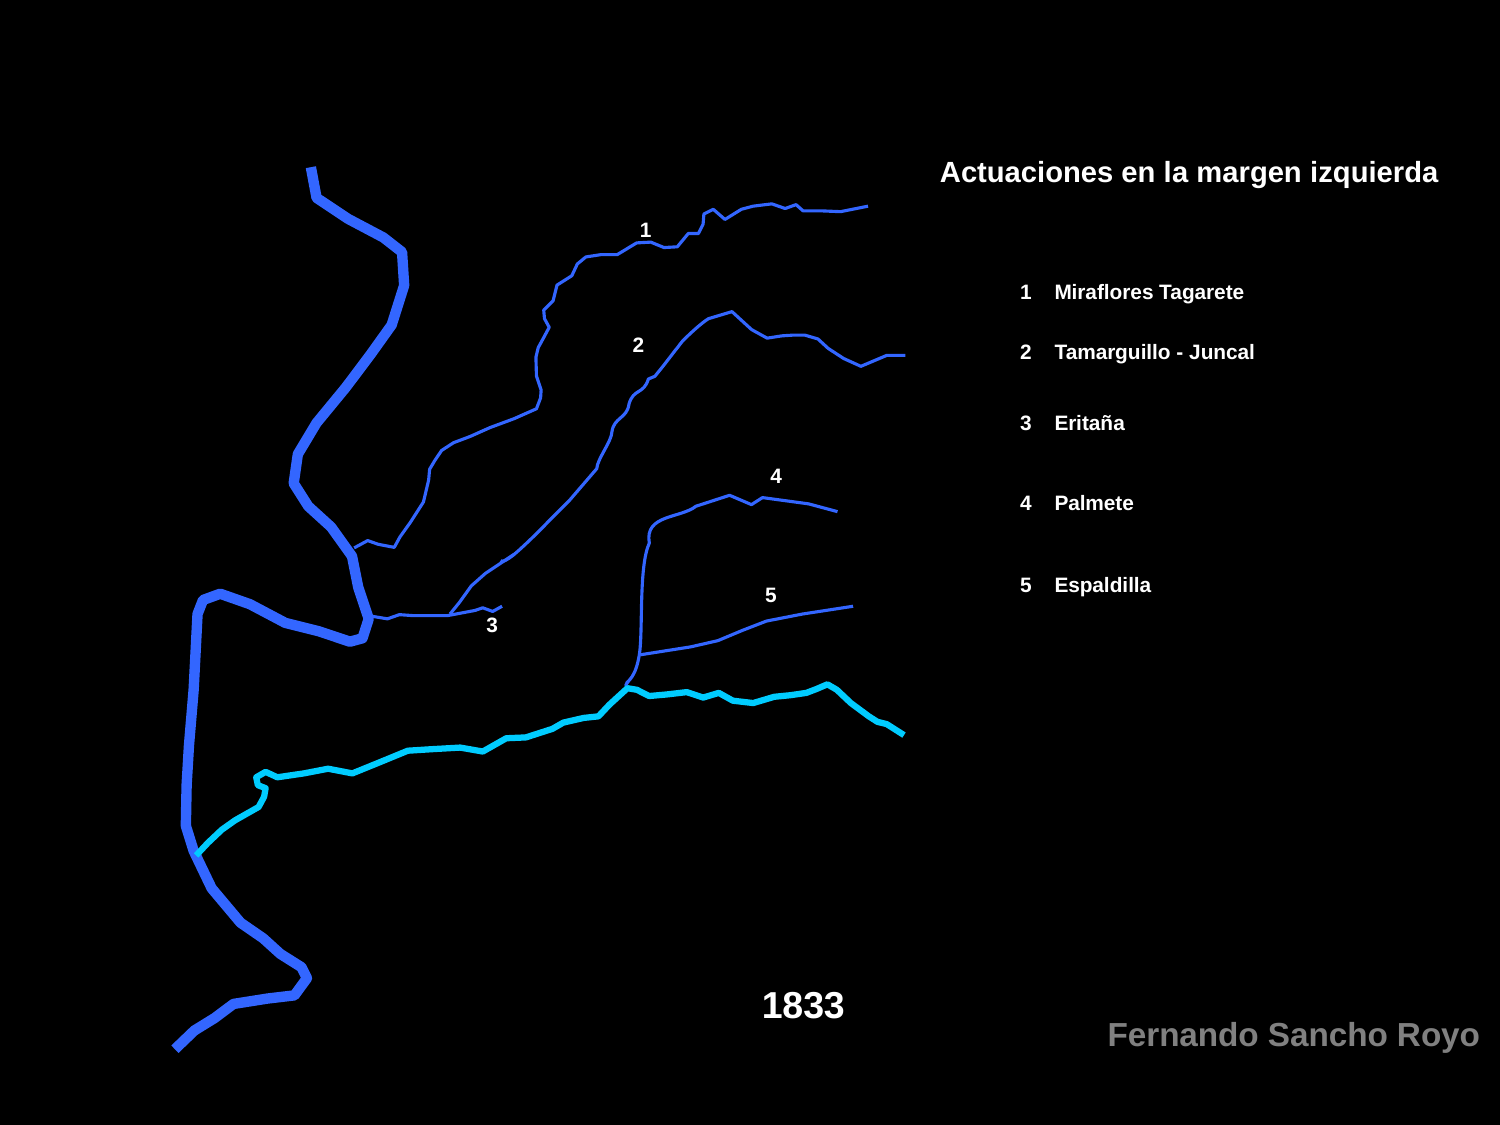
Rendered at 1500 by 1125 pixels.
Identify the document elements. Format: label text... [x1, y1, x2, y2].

text_box Actuaciones en la margen izquierda [924, 145, 1500, 196]
text_box 1 [624, 209, 682, 250]
text_box 5 Espaldilla [1004, 564, 1337, 605]
text_box Fernando Sancho Royo [1092, 1005, 1500, 1061]
text_box 1833 [746, 973, 872, 1034]
text_box 1 Miraflores Tagarete [1004, 271, 1437, 312]
text_box 4 [755, 455, 812, 496]
text_box 5 [750, 573, 807, 615]
text_box 3 Eritaña [1004, 402, 1500, 443]
text_box 2 Tamarguillo - Juncal [1004, 331, 1364, 372]
text_box 4 Palmete [1004, 482, 1387, 523]
text_box 2 [617, 324, 674, 365]
text_box 3 [471, 604, 528, 645]
